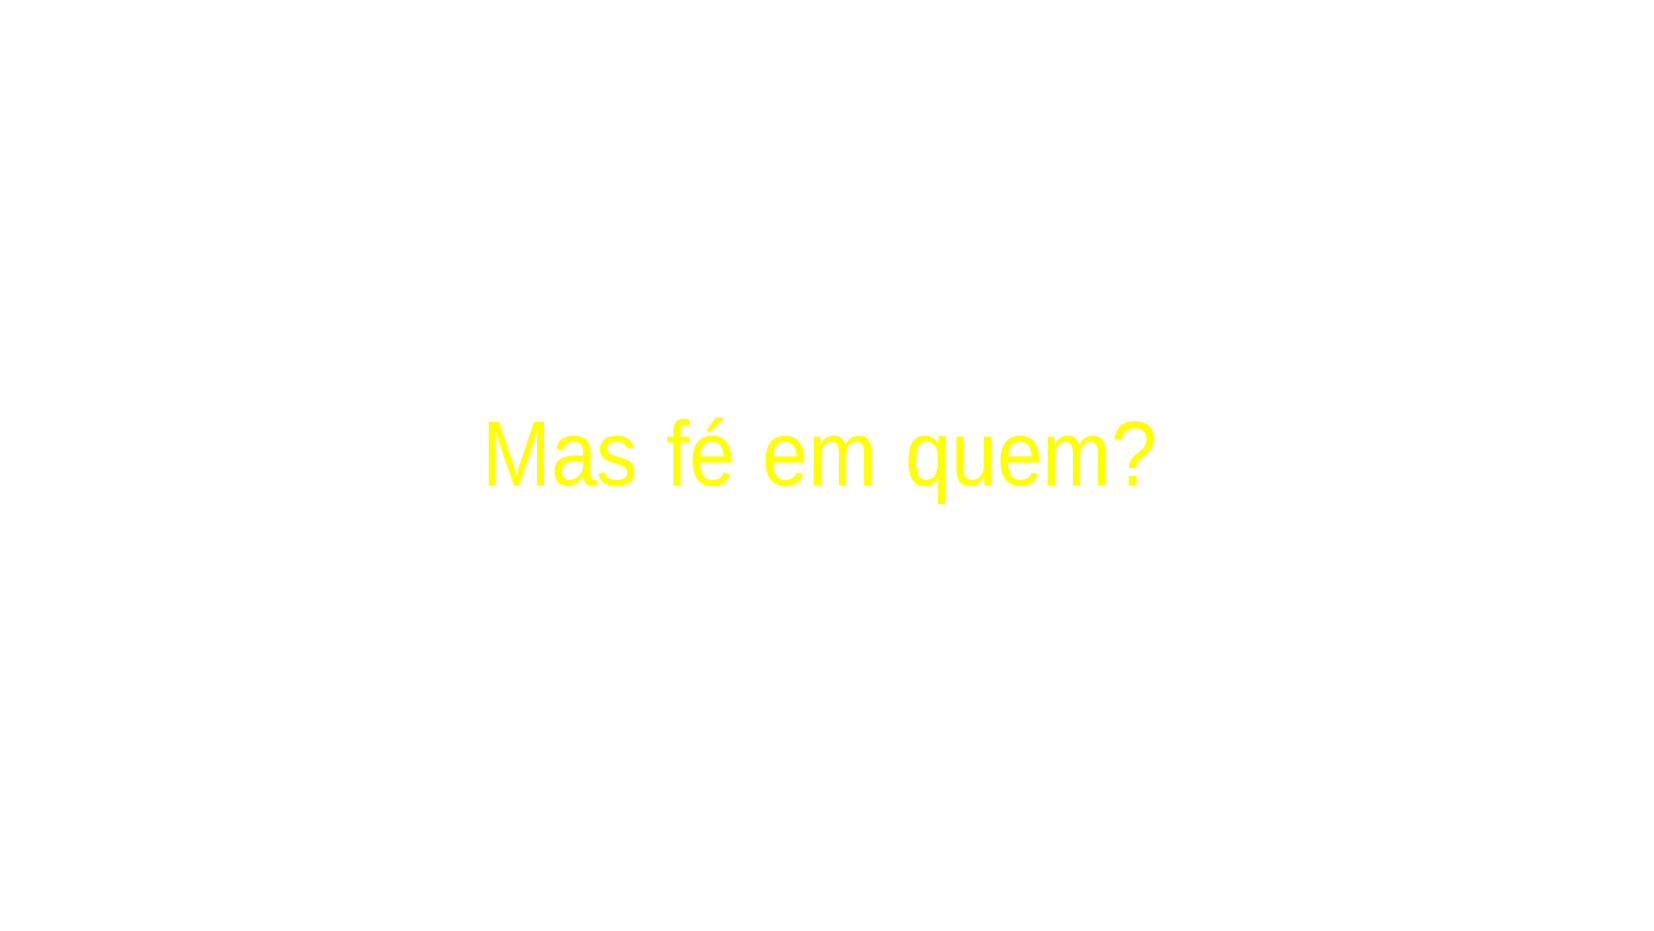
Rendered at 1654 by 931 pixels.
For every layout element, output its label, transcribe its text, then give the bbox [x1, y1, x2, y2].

title Mas fé em quem? [94, 376, 1583, 532]
